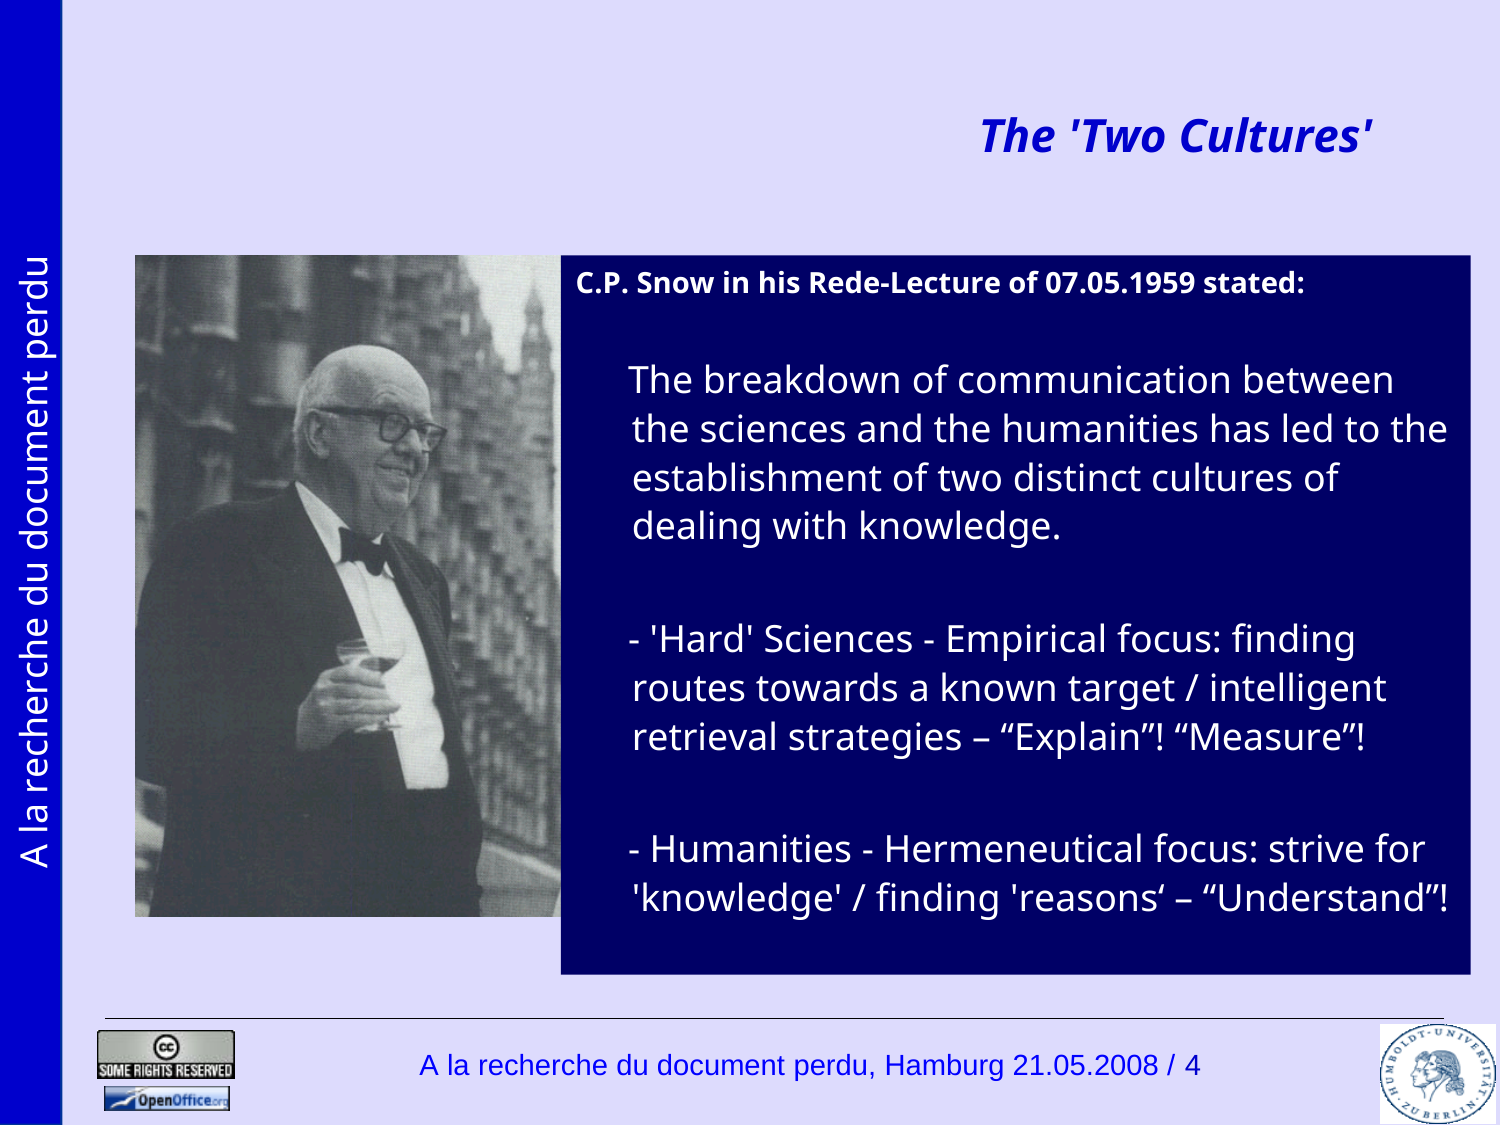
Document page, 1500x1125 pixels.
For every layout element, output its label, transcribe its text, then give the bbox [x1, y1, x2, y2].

picture [104, 1086, 230, 1111]
picture [1380, 1024, 1496, 1124]
picture [135, 255, 560, 917]
title The 'Two Cultures' [112, 99, 1388, 176]
picture [97, 1030, 235, 1079]
list C.P. Snow in his Rede-Lecture of 07.05.1959 stated: The breakdown of communication between the sciences and the humanities has led to the establishment of two distinct cultures of dealing with knowledge. - 'Hard' Sciences - Empirical focus: finding routes towards a known target / intelligent retrieval strategies – “Explain”! “Measure”! - Humanities - Hermeneutical focus: strive for 'knowledge' / finding 'reasons‘ – “Understand”! [560, 255, 1471, 965]
